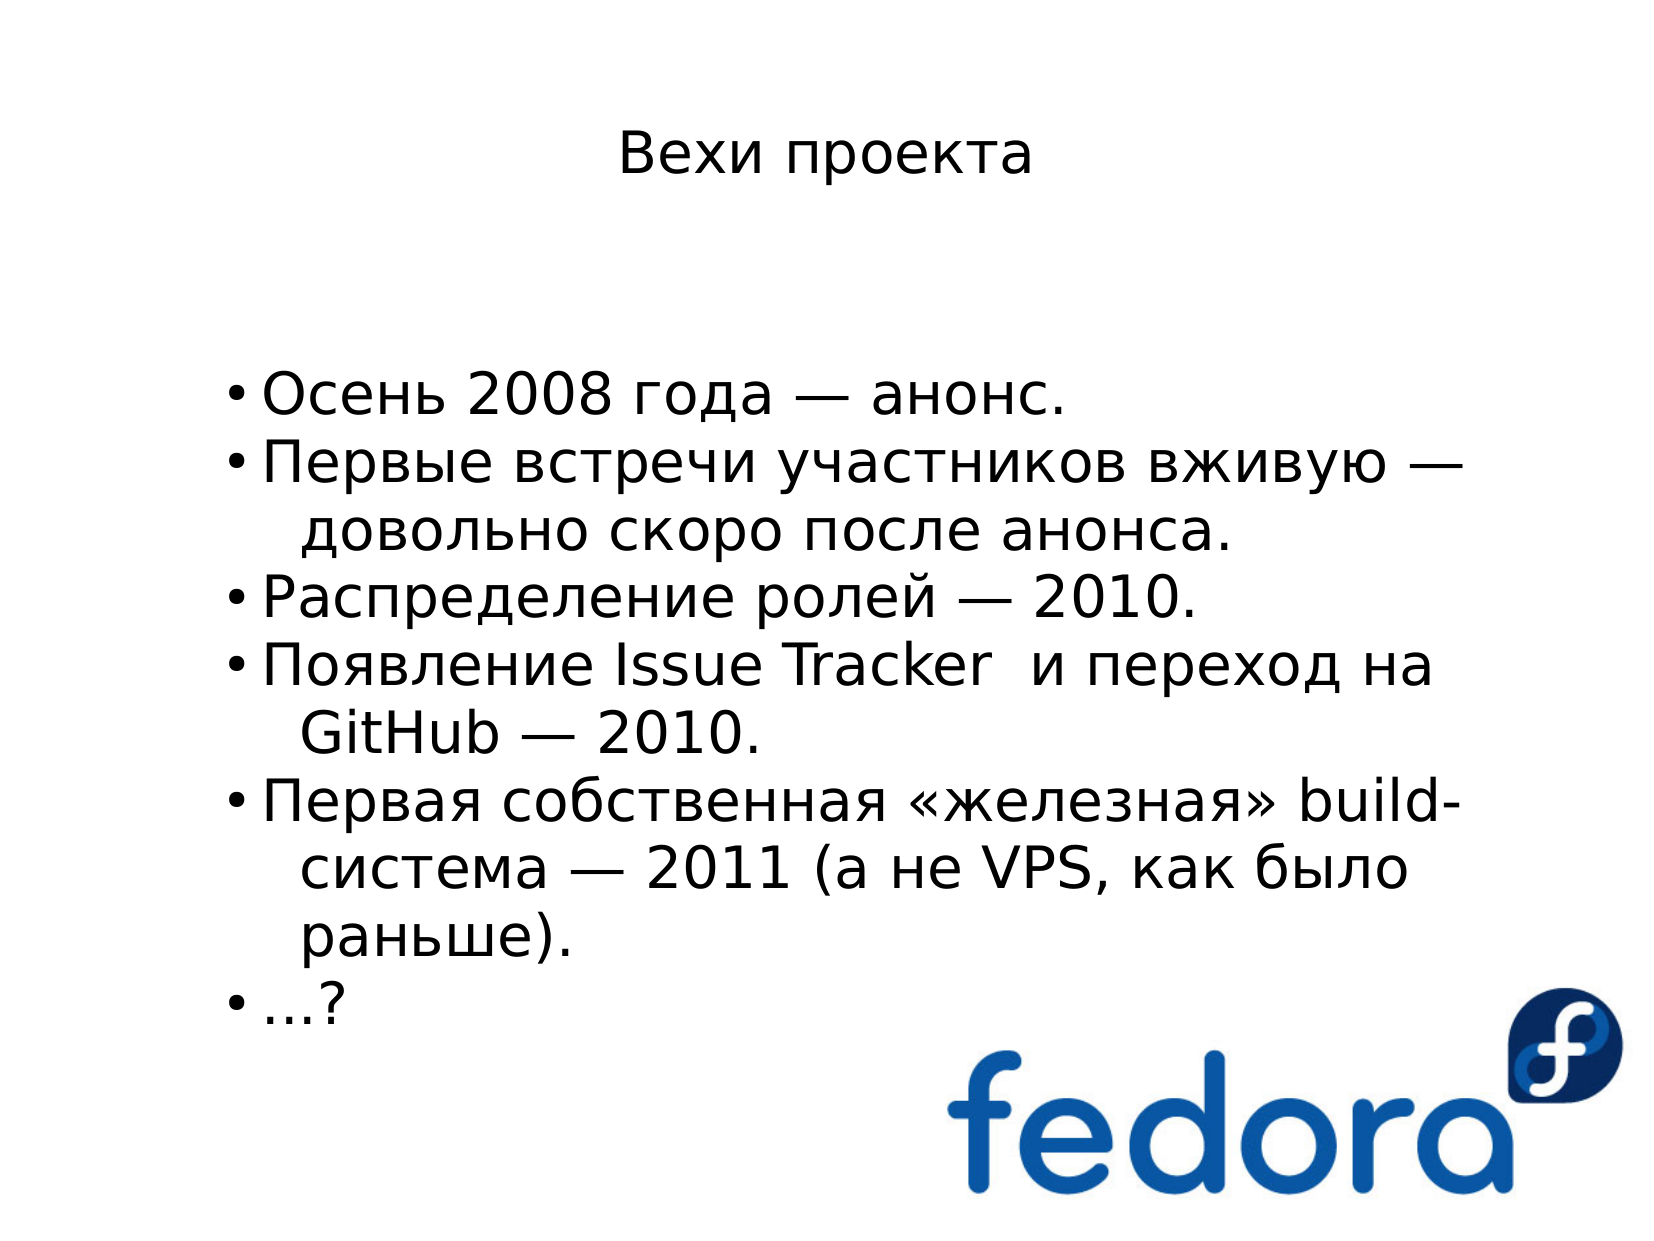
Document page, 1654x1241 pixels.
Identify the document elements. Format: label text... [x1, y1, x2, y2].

title Вехи проекта [82, 49, 1571, 257]
picture [925, 967, 1638, 1223]
subtitle Осень 2008 года — анонс. Первые встречи участников вживую — довольно скоро после анонса. Распределение ролей — 2010. Появление Issue Tracker и переход на GitHub — 2010. Первая собственная «железная» build-система — 2011 (а не VPS, как было раньше). ...? [82, 290, 1571, 1109]
